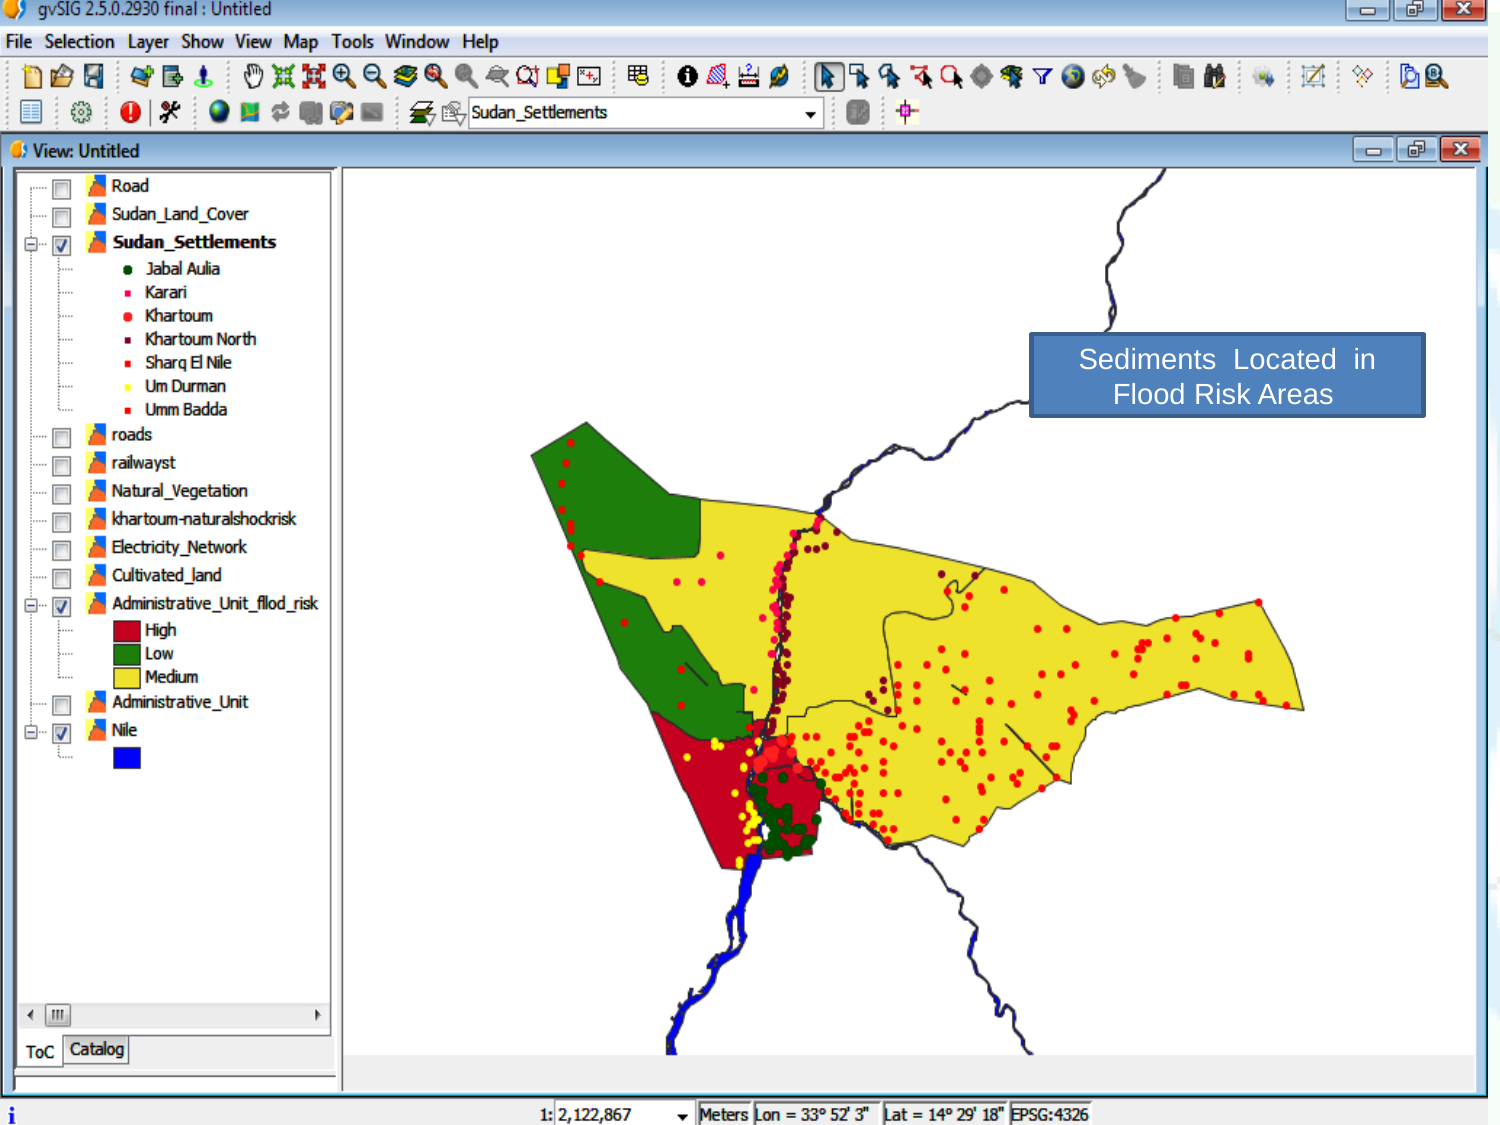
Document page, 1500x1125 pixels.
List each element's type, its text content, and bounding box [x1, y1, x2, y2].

text_box Sediments Located in Flood Risk Areas [1031, 334, 1424, 416]
picture [0, 0, 1500, 1125]
